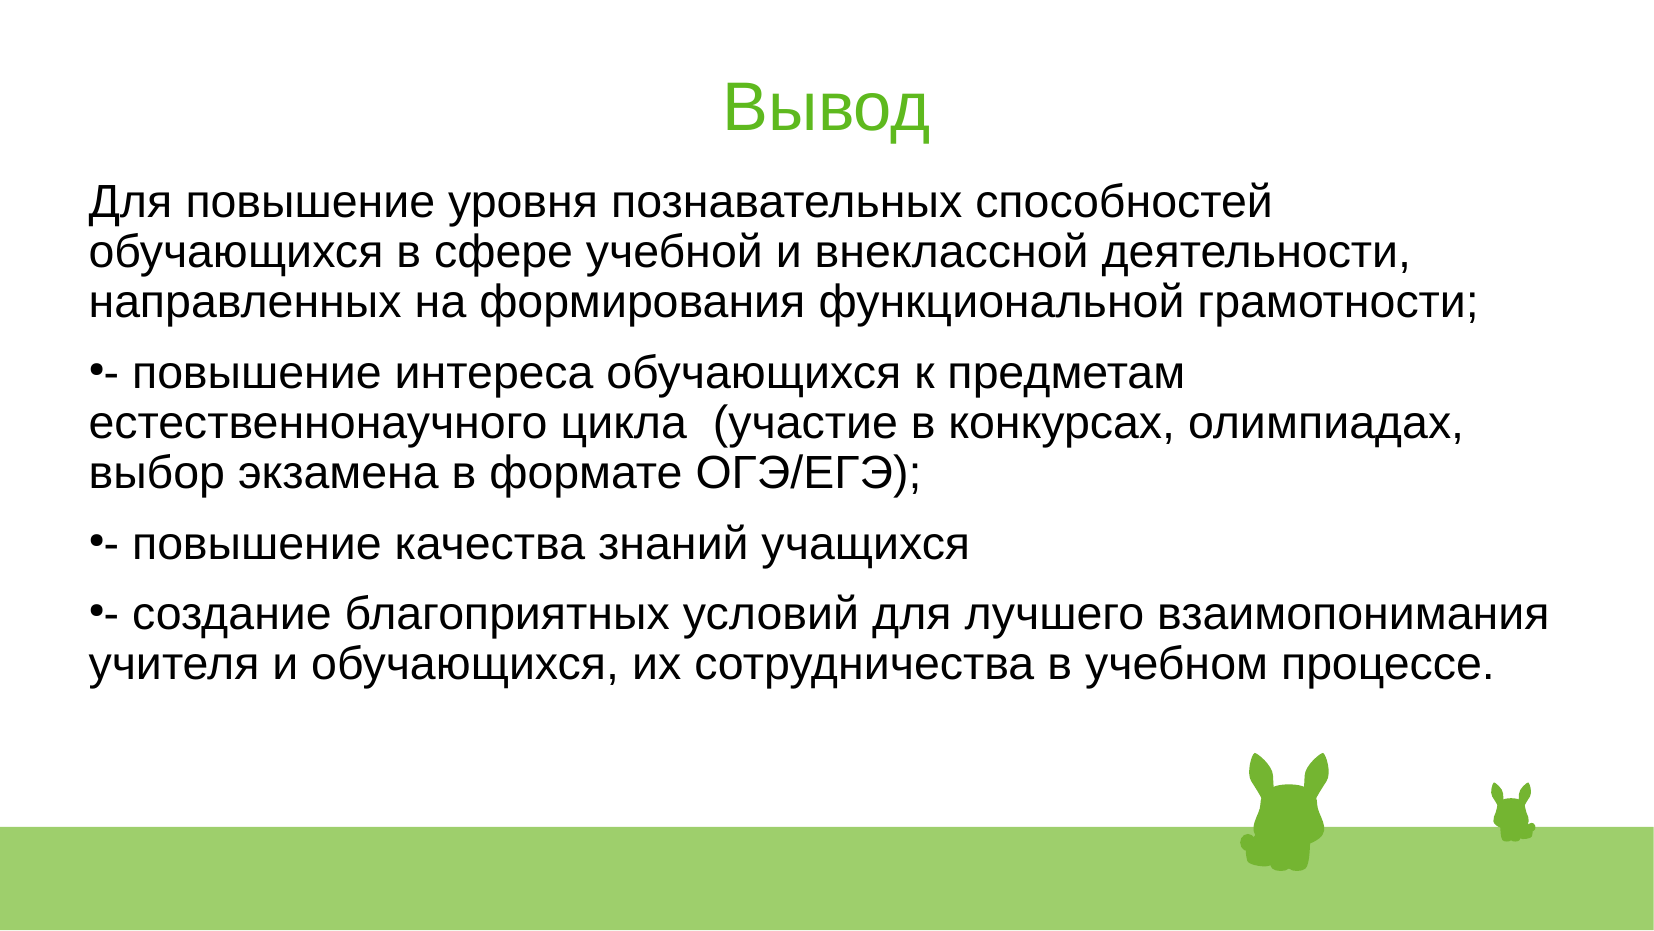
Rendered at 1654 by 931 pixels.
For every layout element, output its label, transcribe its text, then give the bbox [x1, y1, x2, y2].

title Вывод [88, 29, 1565, 177]
list Для повышение уровня познавательных способностей обучающихся в сфере учебной и внеклассной деятельности, направленных на формирования функциональной грамотности; - повышение интереса обучающихся к предметам естественнонаучного цикла (участие в конкурсах, олимпиадах, выбор экзамена в формате ОГЭ/ЕГЭ); - повышение качества знаний учащихся - создание благоприятных условий для лучшего взаимопонимания учителя и обучающихся, их сотрудничества в учебном процессе. [88, 177, 1565, 739]
